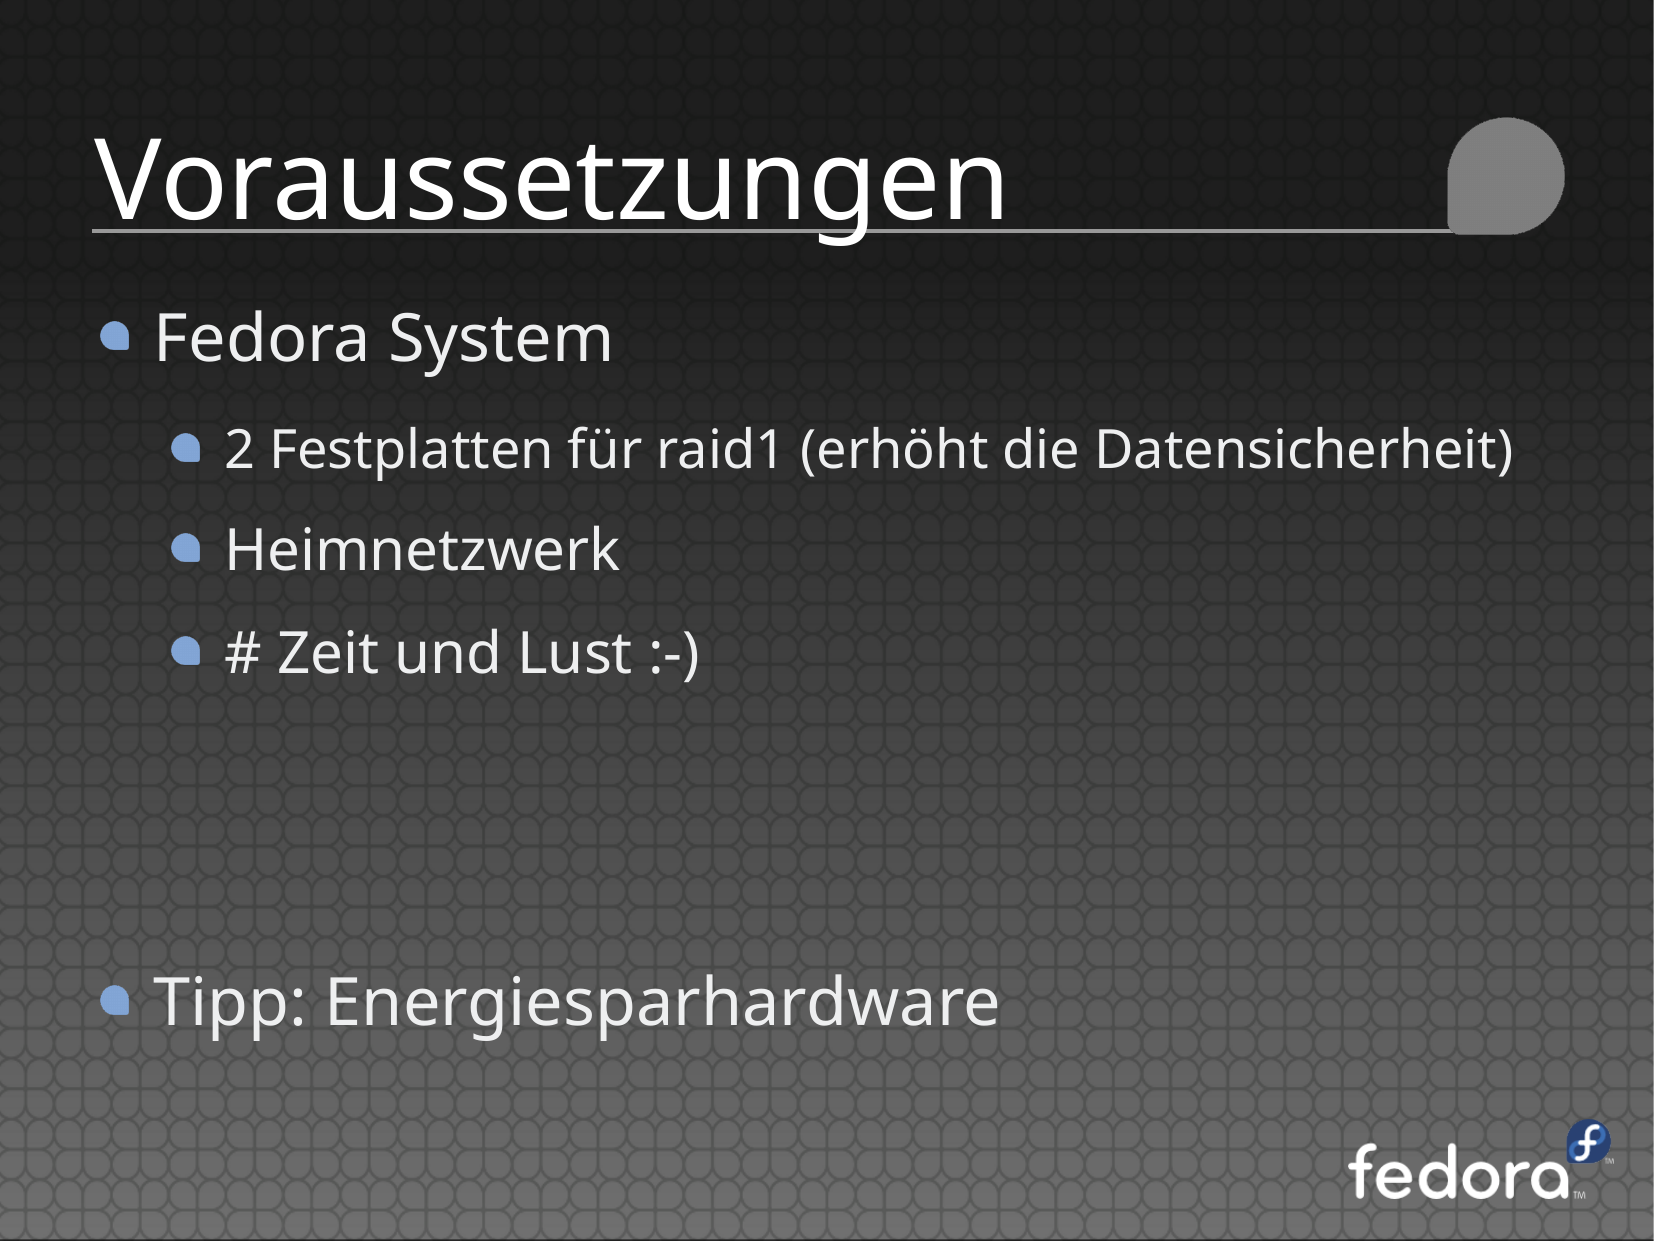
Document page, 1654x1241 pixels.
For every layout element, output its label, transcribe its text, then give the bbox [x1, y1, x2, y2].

title Voraussetzungen [94, 100, 1426, 251]
picture [0, 0, 1654, 1241]
list Fedora System 2 Festplatten für raid1 (erhöht die Datensicherheit) Heimnetzwerk # Zeit und Lust :-) Tipp: Energiesparhardware [82, 290, 1571, 1094]
